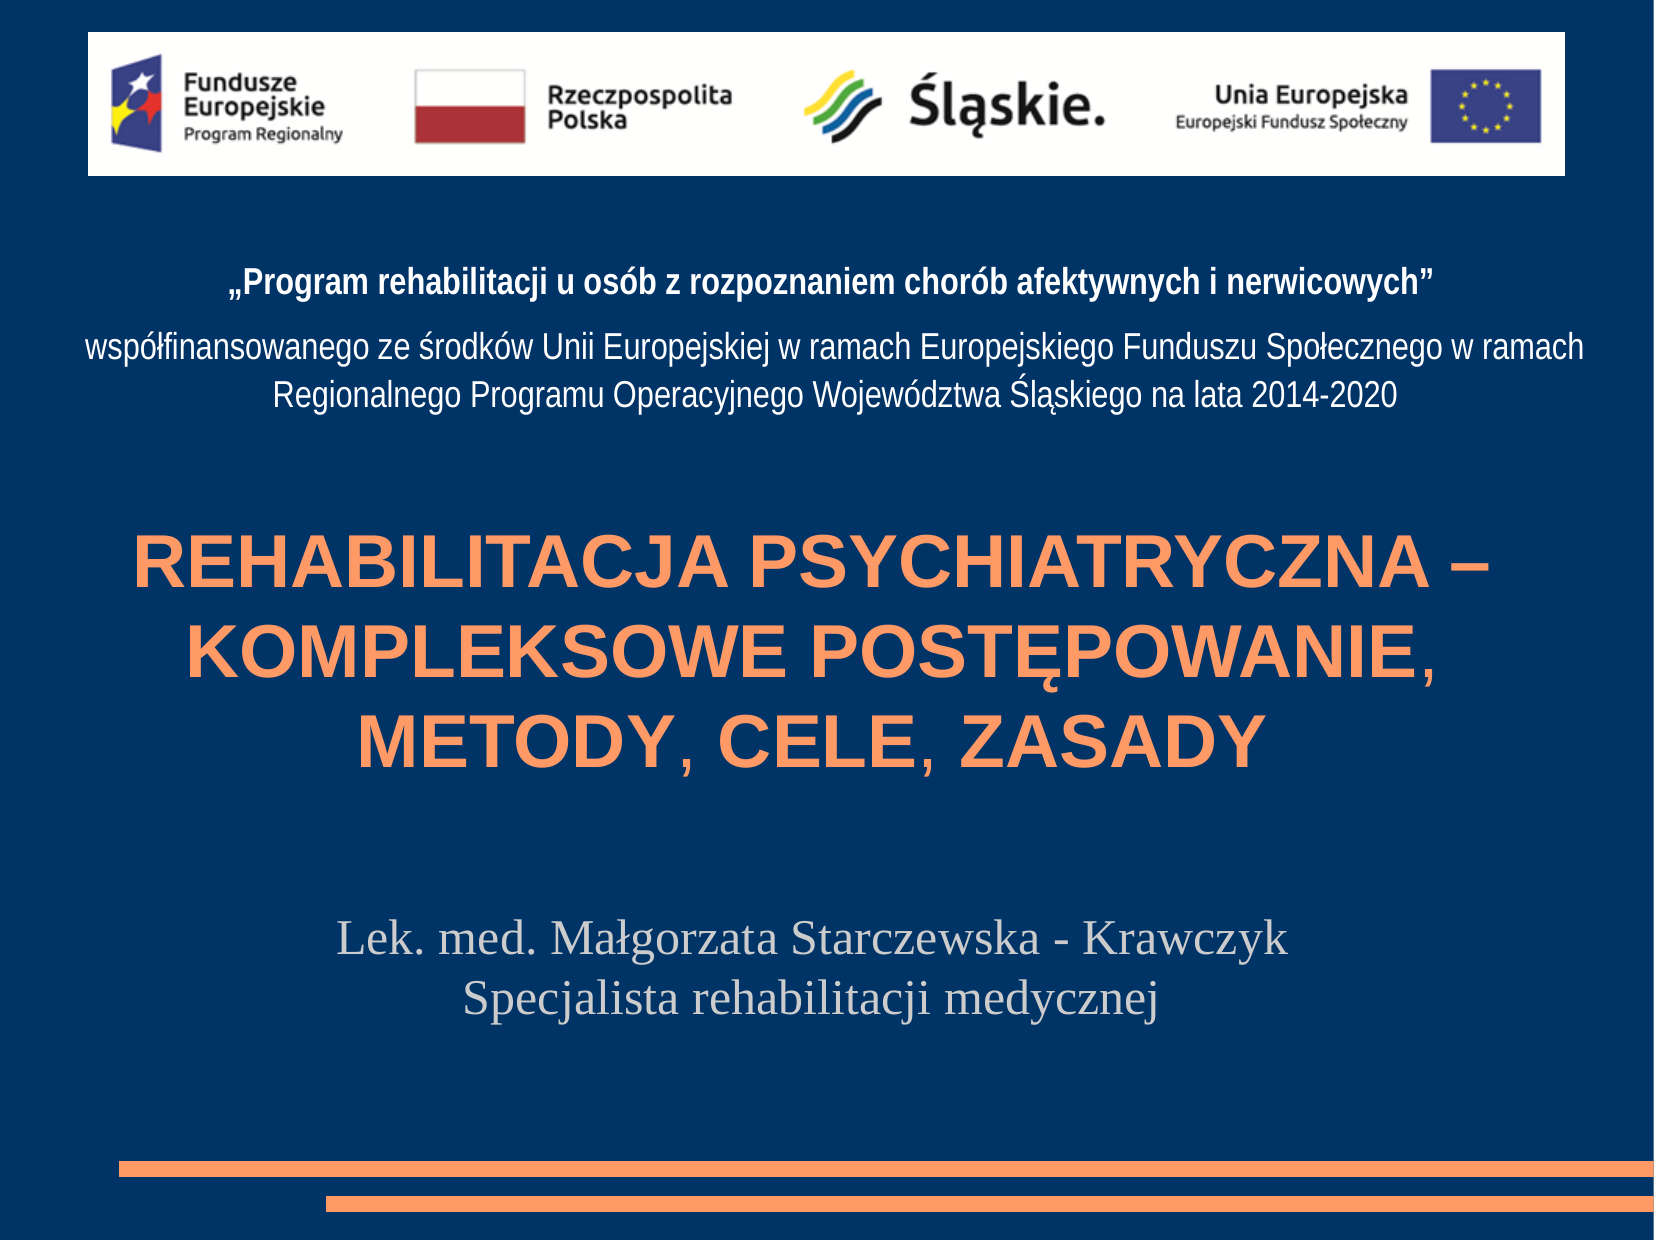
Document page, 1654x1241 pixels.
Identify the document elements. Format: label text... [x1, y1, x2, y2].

picture [88, 32, 1565, 176]
subtitle Lek. med. Małgorzata Starczewska - Krawczyk Specjalista rehabilitacji medycznej [68, 555, 1557, 1241]
text_box „Program rehabilitacji u osób z rozpoznaniem chorób afektywnych i nerwicowych” współfinansowanego ze środków Unii Europejskiej w ramach Europejskiego Funduszu Społecznego w ramach Regionalnego Programu Operacyjnego Województwa Śląskiego na lata 2014-2020 [68, 246, 1603, 423]
title REHABILITACJA PSYCHIATRYCZNA – KOMPLEKSOWE POSTĘPOWANIE, METODY, CELE, ZASADY [68, 521, 1557, 555]
